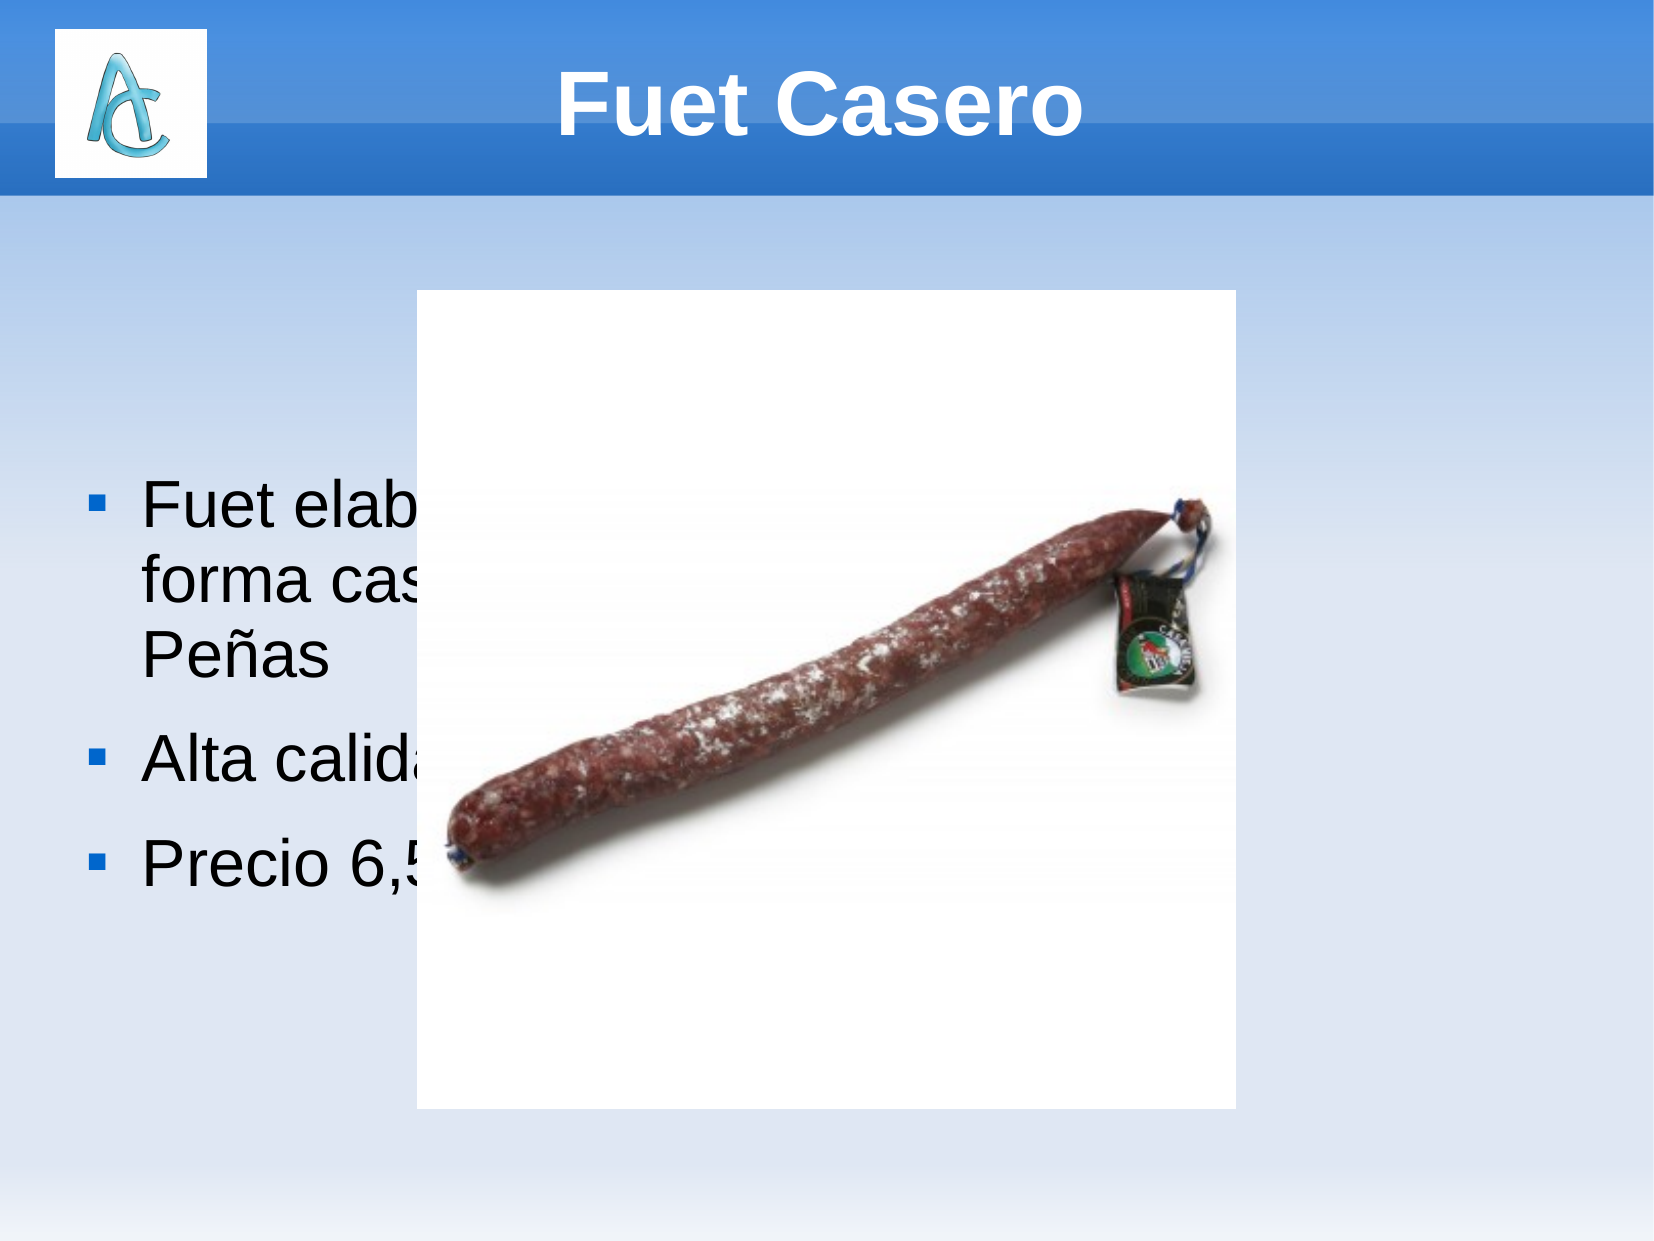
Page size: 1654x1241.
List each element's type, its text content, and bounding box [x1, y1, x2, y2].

list Fuet elaborado de forma casera en las Peñas Alta calidad. Precio 6,50 €/kg [71, 467, 417, 916]
picture [0, 0, 1654, 1241]
title Fuet Casero [76, 7, 1565, 200]
